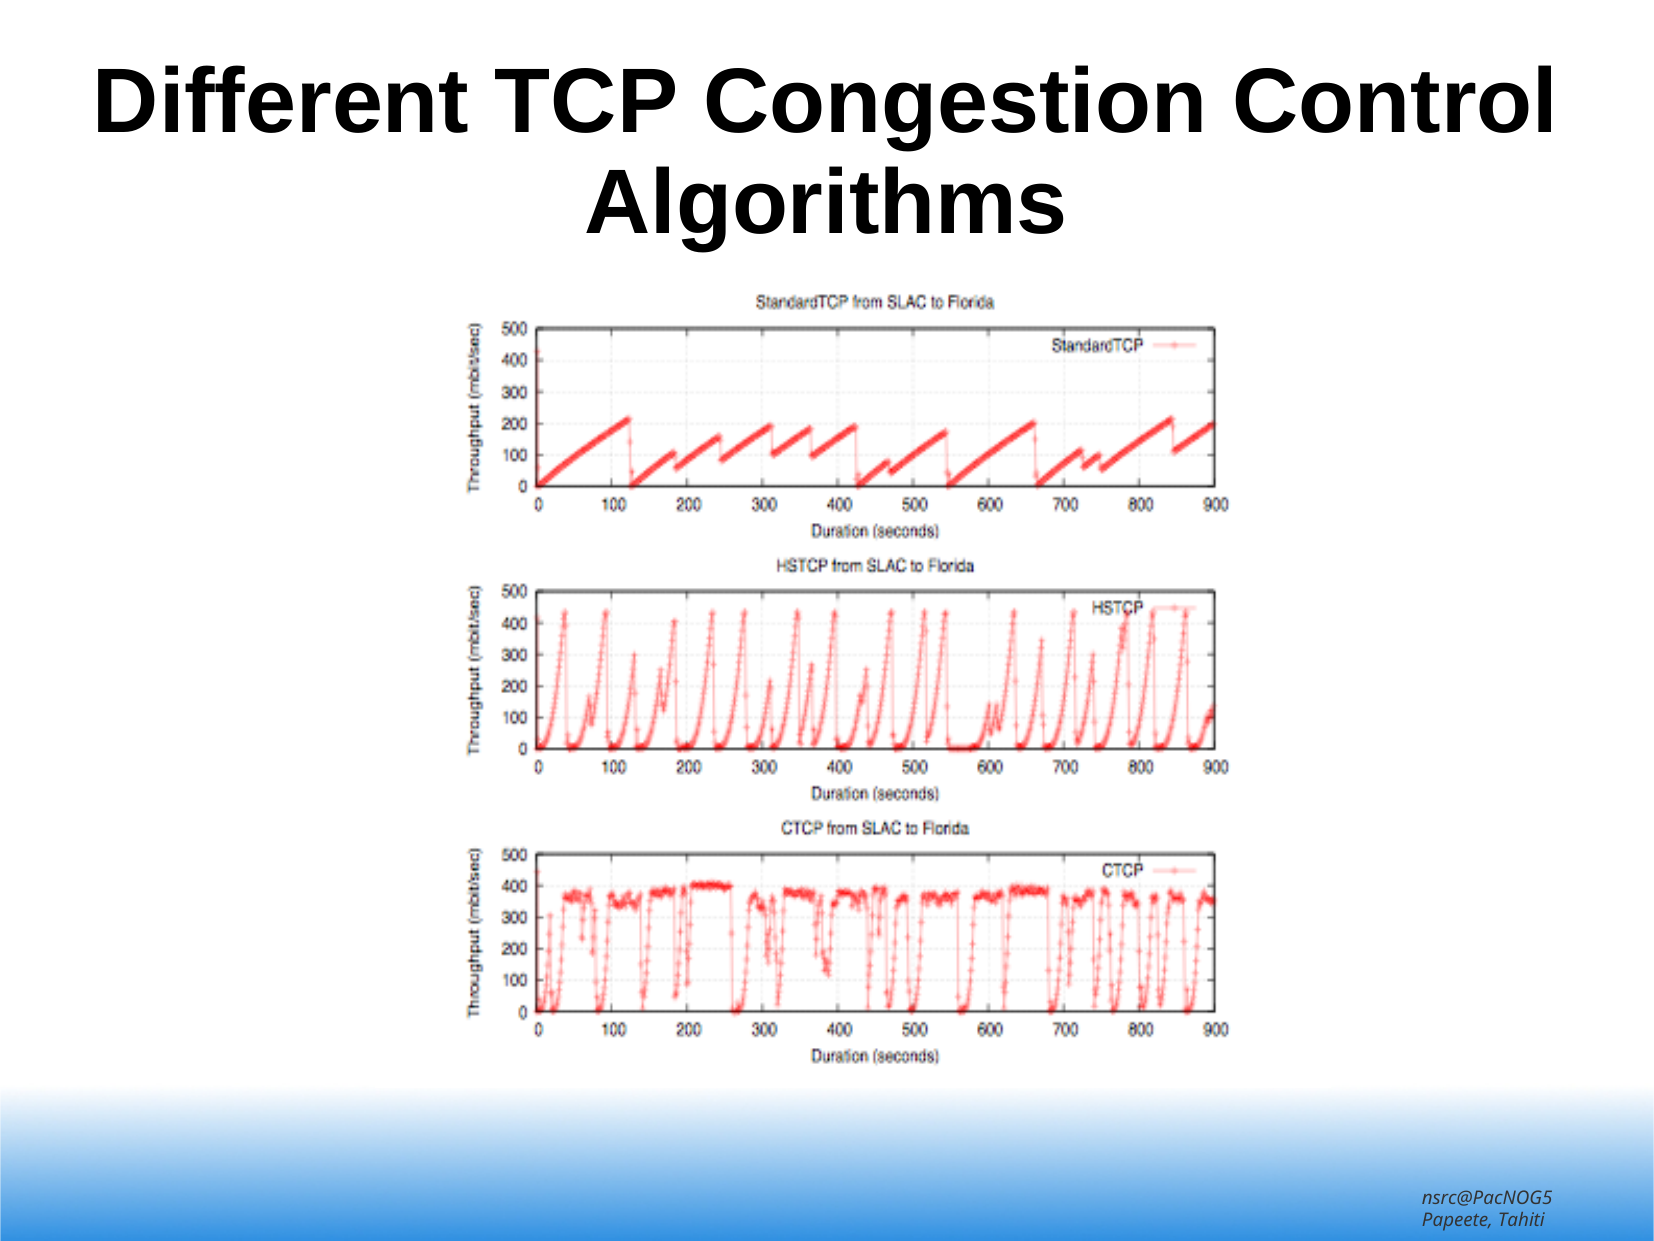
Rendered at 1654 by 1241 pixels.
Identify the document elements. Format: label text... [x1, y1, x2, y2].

picture [0, 286, 1654, 1241]
title Different TCP Congestion Control Algorithms [82, 51, 1571, 255]
